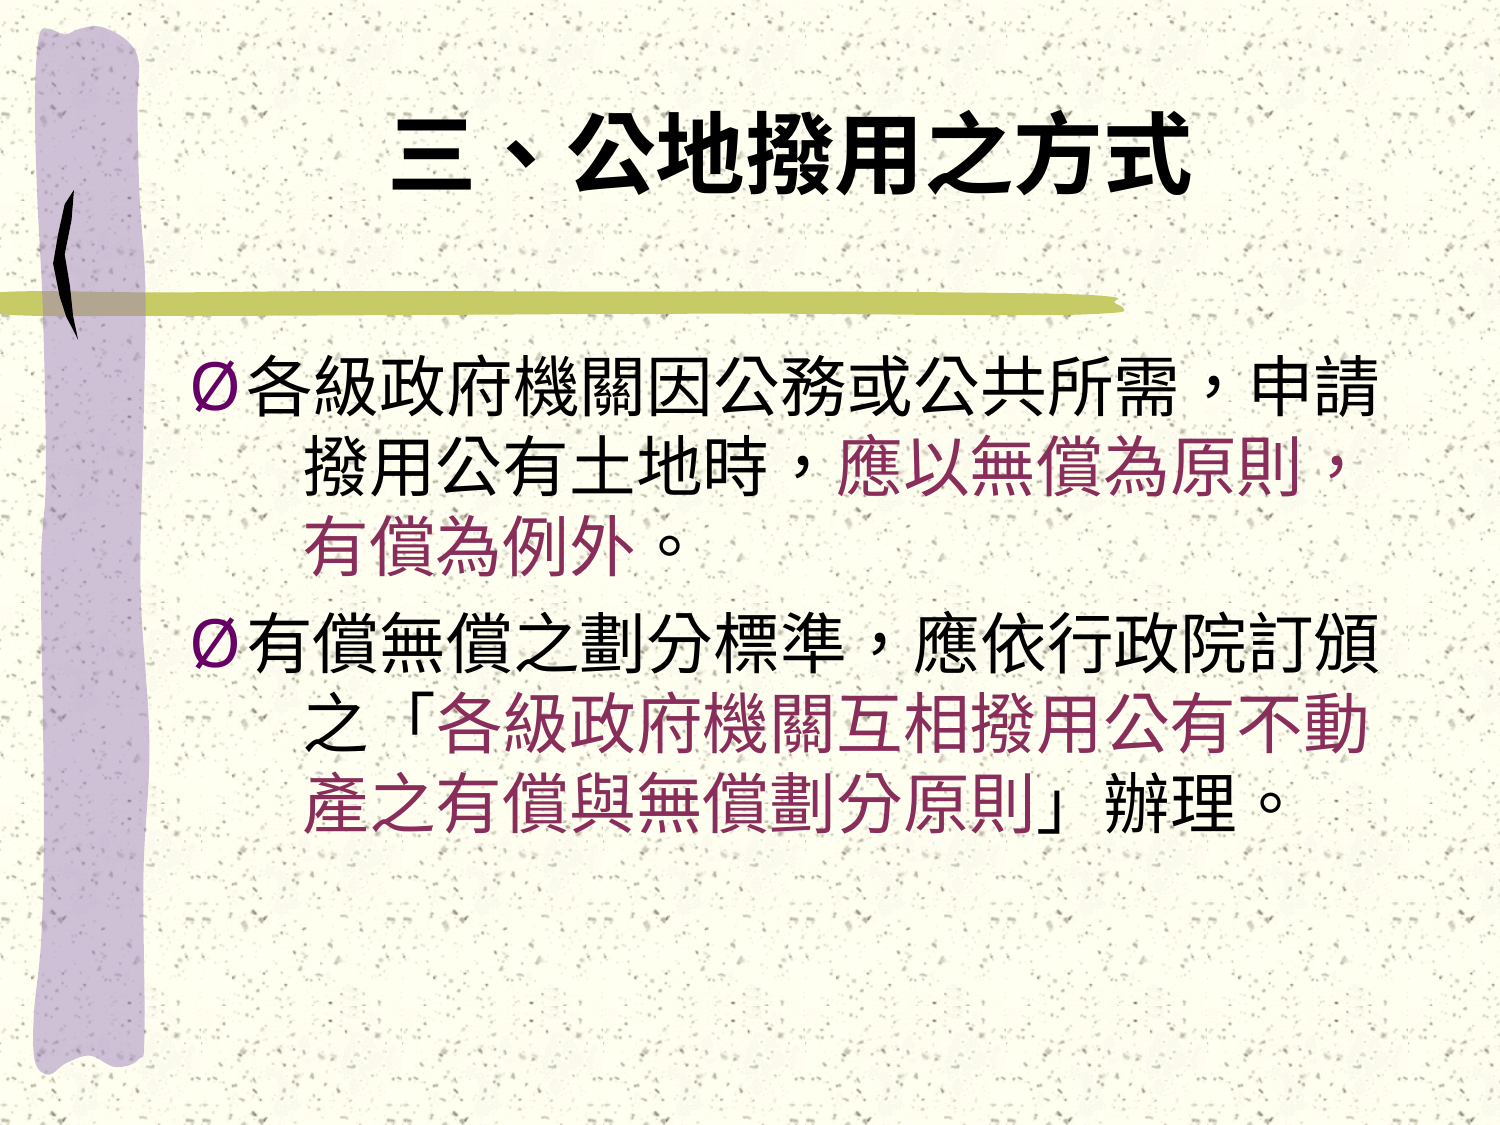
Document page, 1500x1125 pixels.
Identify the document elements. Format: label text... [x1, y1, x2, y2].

title 三、公地撥用之方式 [84, 89, 1496, 213]
list 各級政府機關因公務或公共所需，申請撥用公有土地時，應以無償為原則，有償為例外。 有償無償之劃分標準，應依行政院訂頒之「各級政府機關互相撥用公有不動產之有償與無償劃分原則」辦理。 [174, 337, 1450, 1013]
